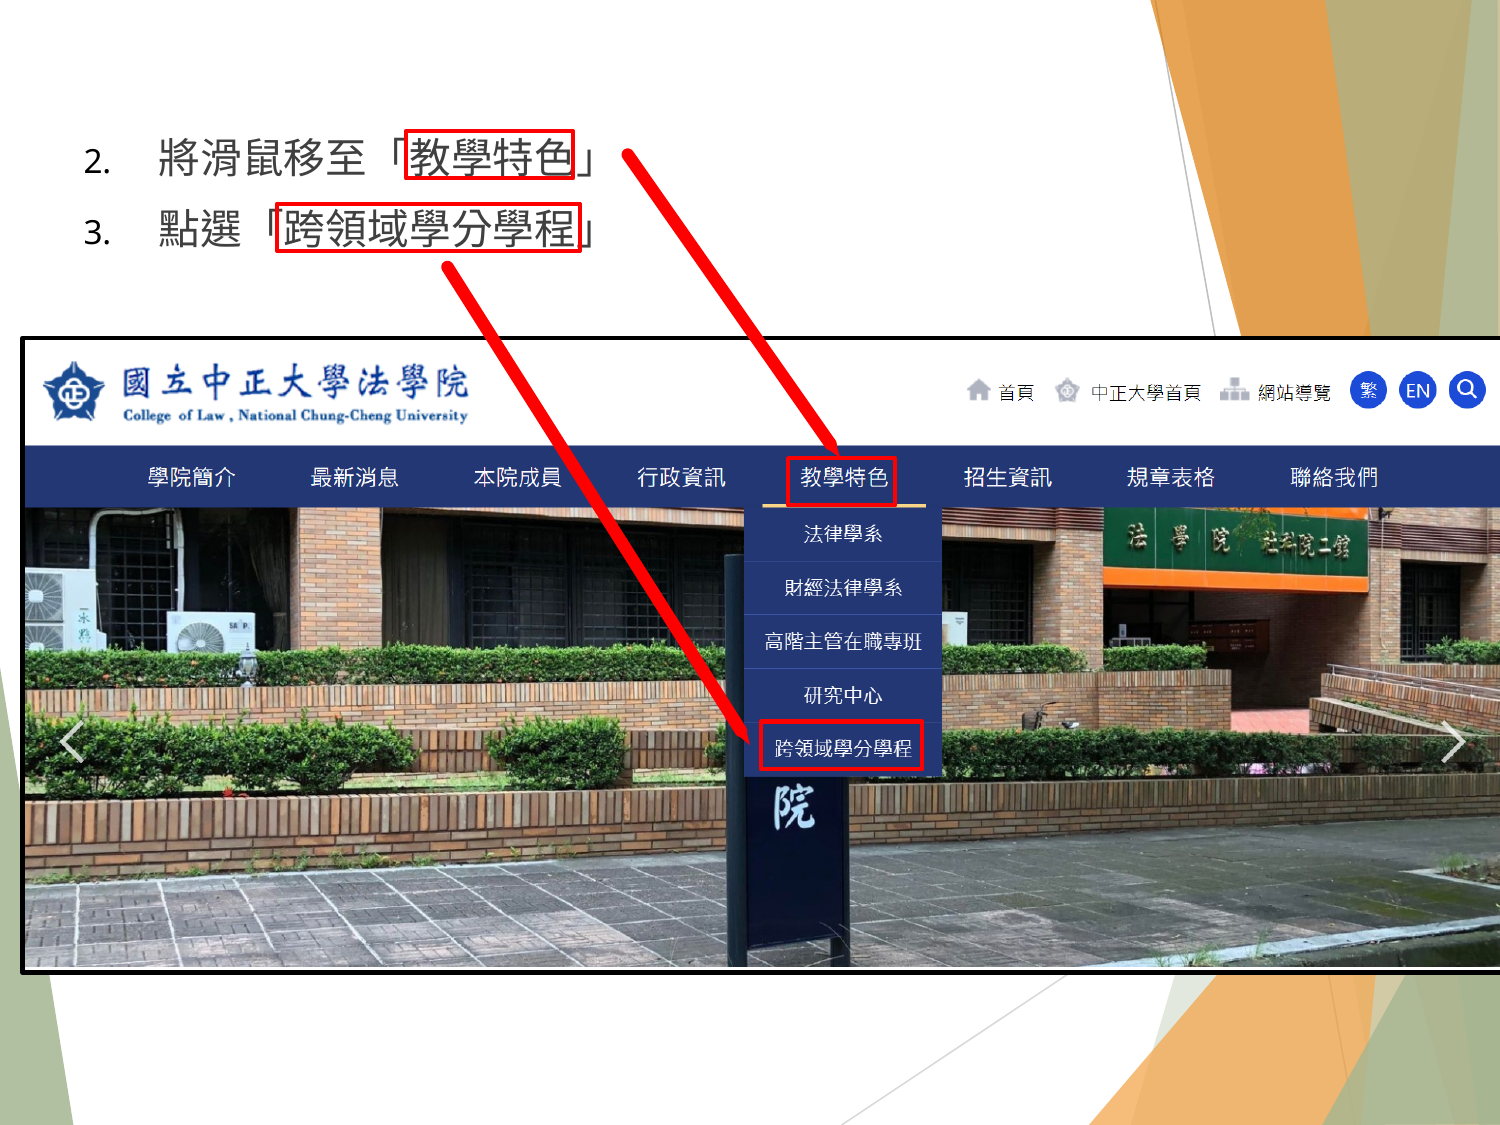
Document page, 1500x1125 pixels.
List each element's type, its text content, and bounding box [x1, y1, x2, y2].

list 將滑鼠移至「教學特色」 點選「跨領域學分學程」 [68, 124, 1111, 336]
picture [25, 340, 1500, 971]
picture [790, 460, 893, 503]
